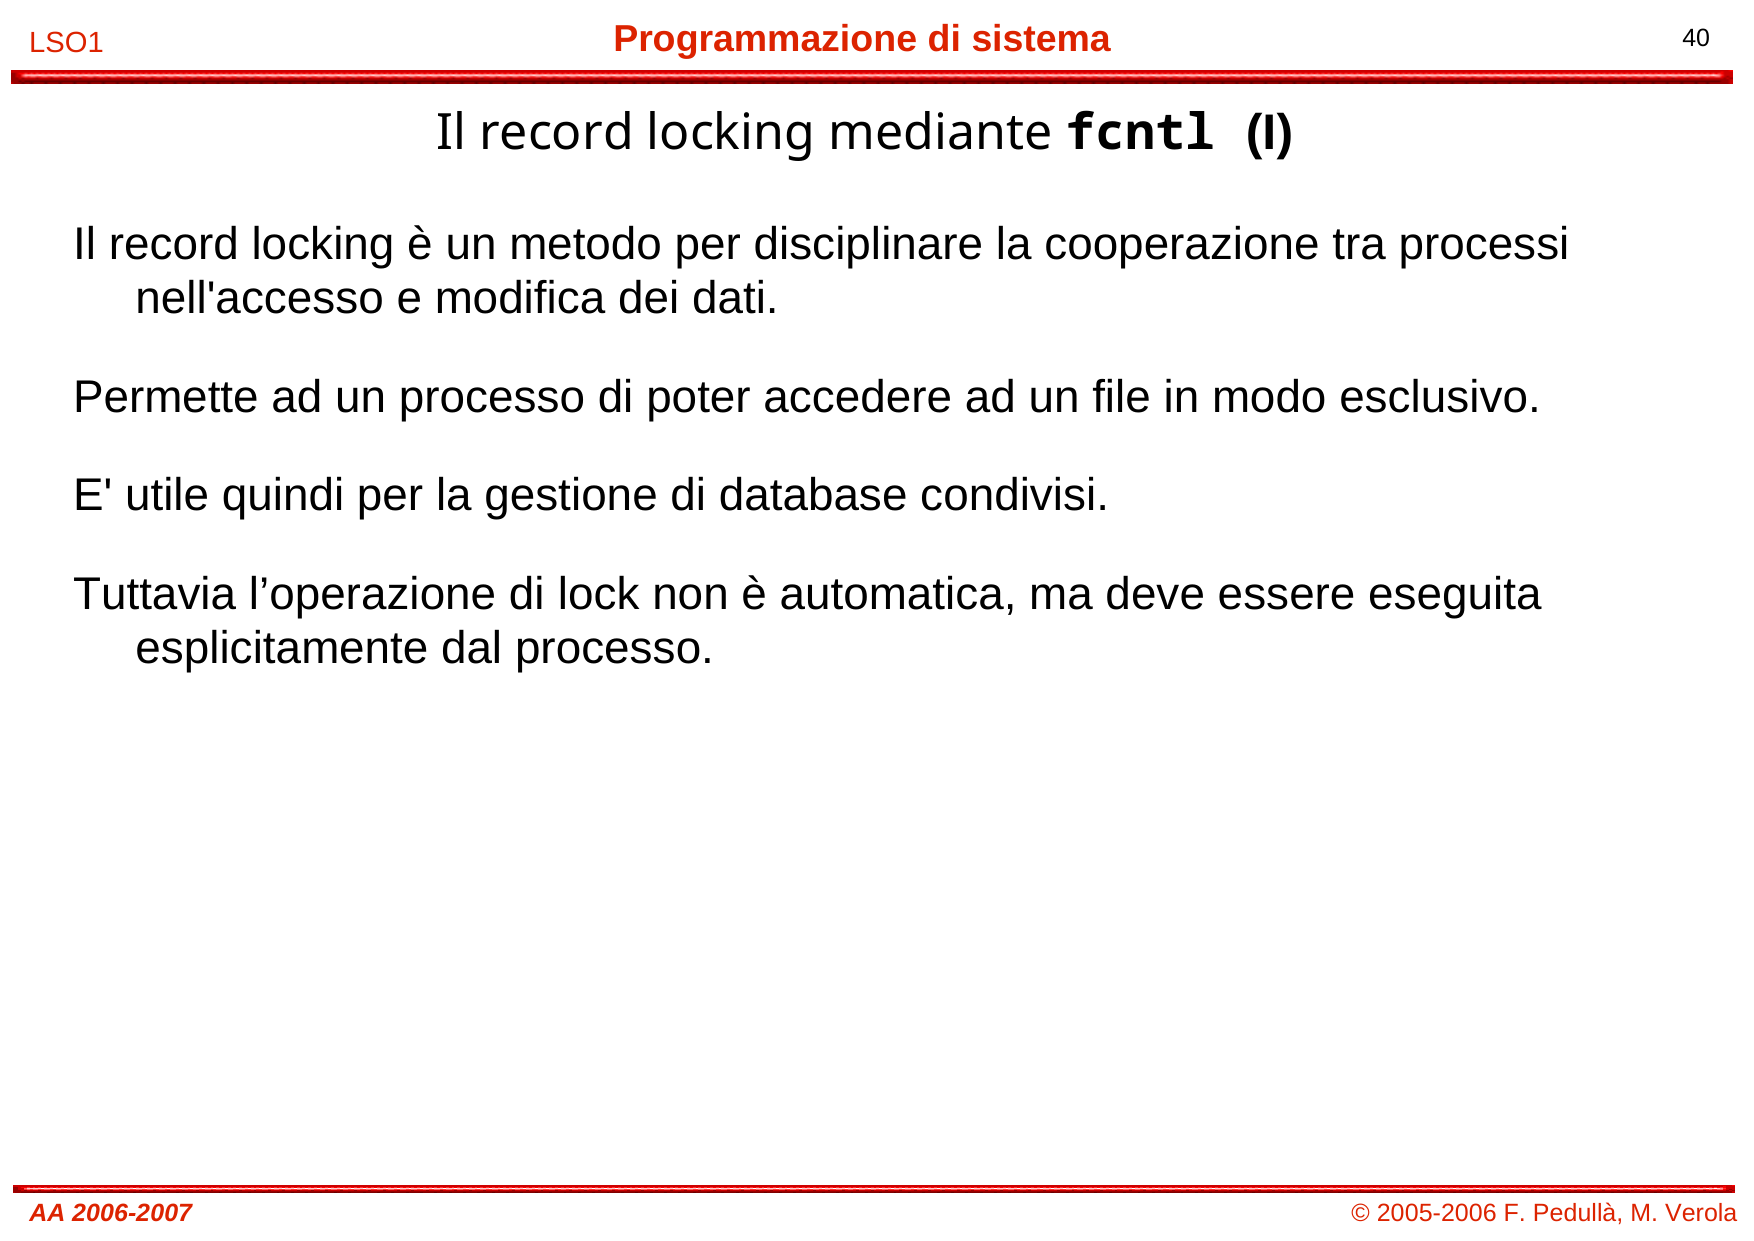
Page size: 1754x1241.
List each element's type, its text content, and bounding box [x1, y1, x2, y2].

list Il record locking è un metodo per disciplinare la cooperazione tra processi nell'accesso e modifica dei dati. Permette ad un processo di poter accedere ad un file in modo esclusivo. E' utile quindi per la gestione di database condivisi. Tuttavia l’operazione di lock non è automatica, ma deve essere eseguita esplicitamente dal processo. [58, 206, 1696, 991]
picture [11, 70, 1733, 84]
title Il record locking mediante fcntl (I) [376, 84, 1354, 180]
picture [13, 1185, 1735, 1193]
